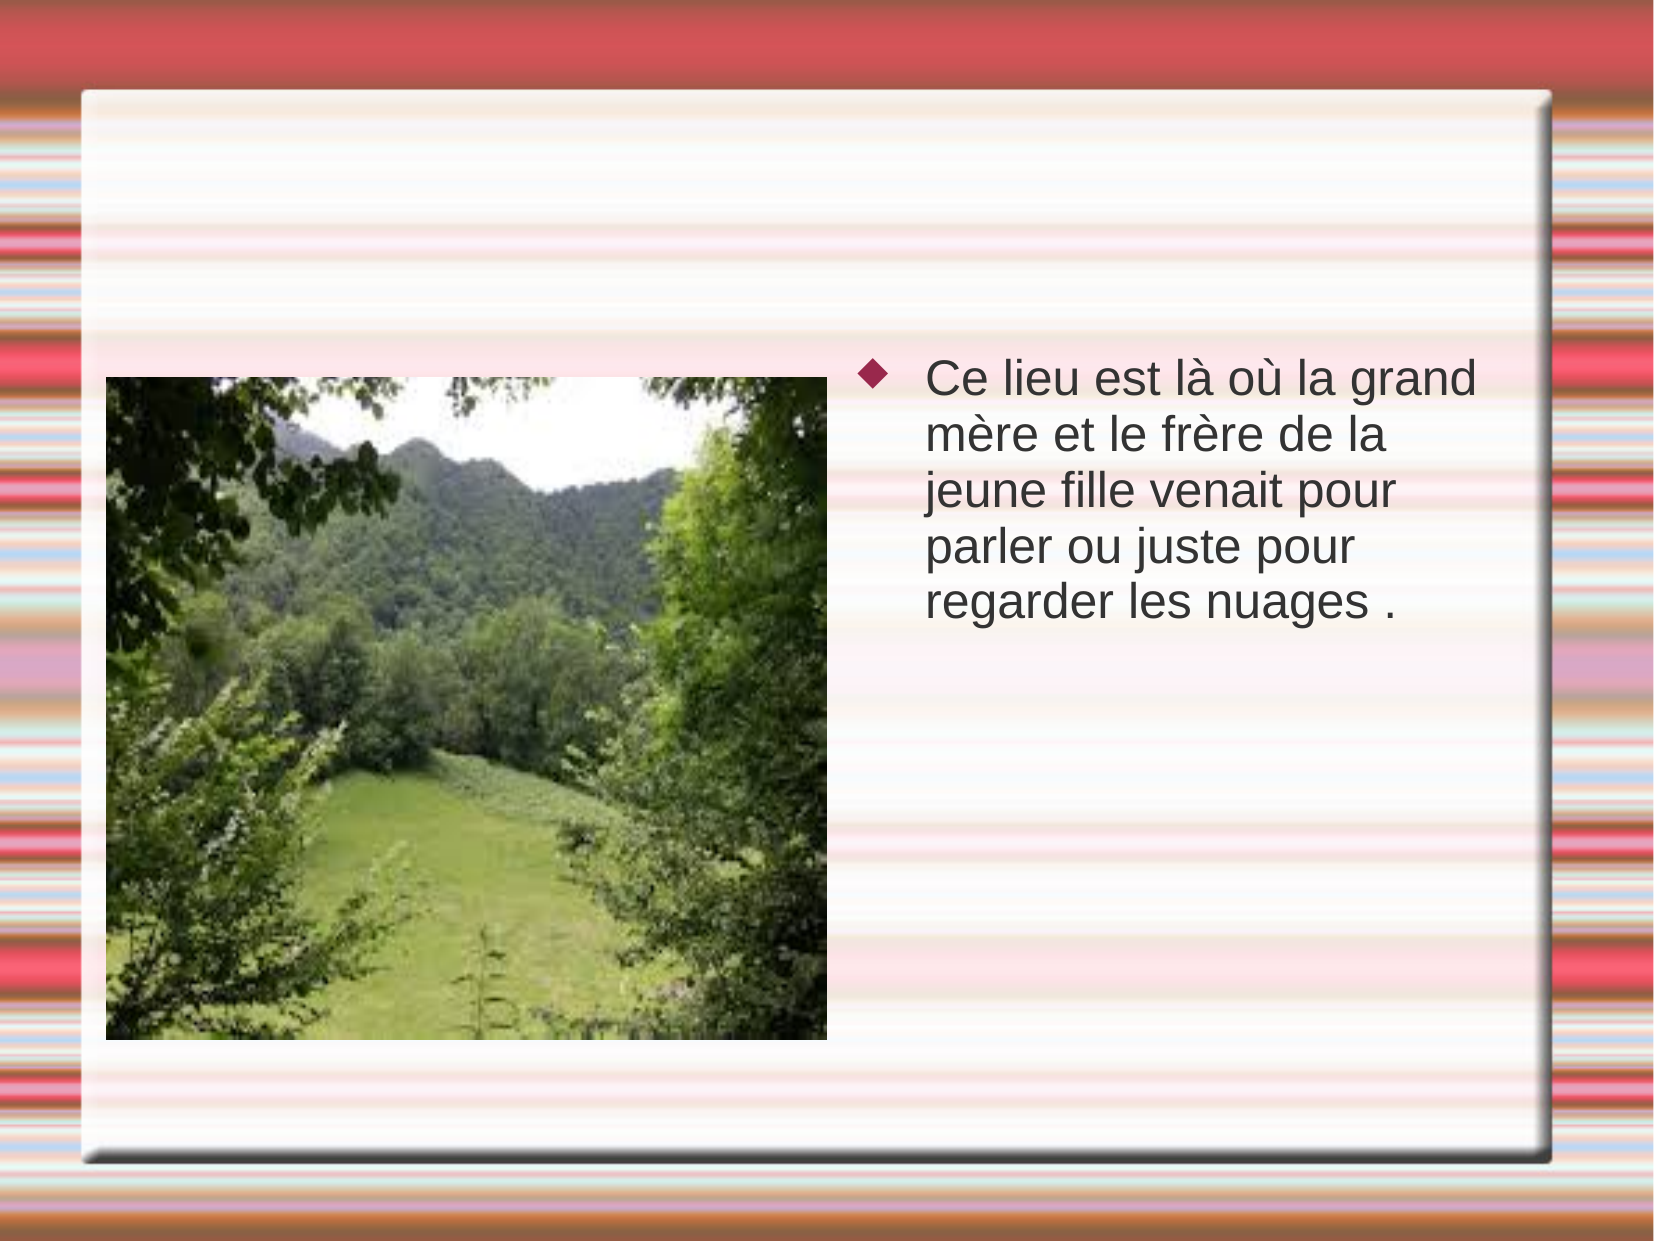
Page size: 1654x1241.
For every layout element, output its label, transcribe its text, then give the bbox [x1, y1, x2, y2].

list Ce lieu est là où la grand mère et le frère de la jeune fille venait pour parler ou juste pour regarder les nuages . [842, 350, 1517, 1132]
picture [0, 0, 1654, 1241]
